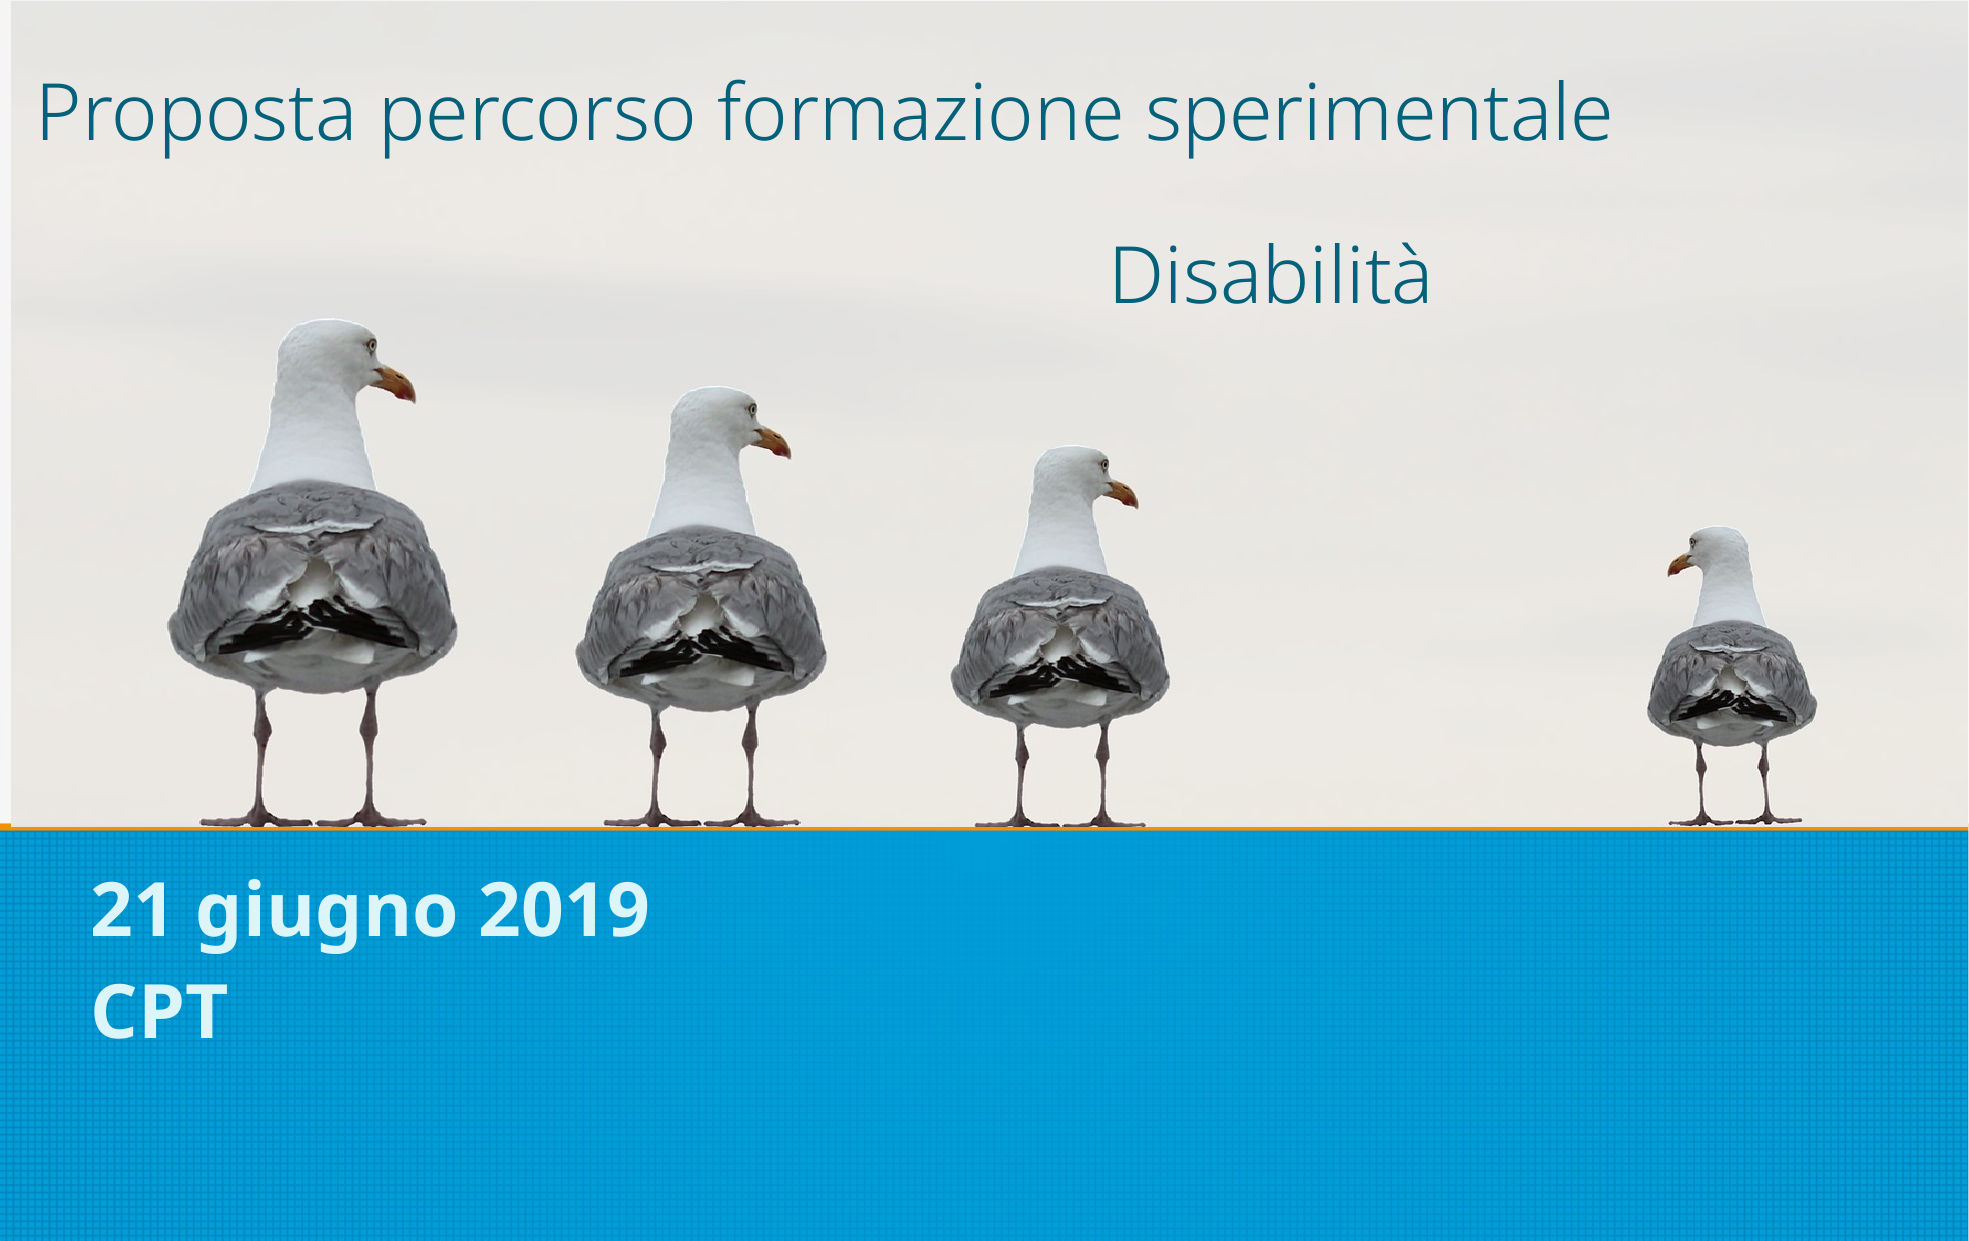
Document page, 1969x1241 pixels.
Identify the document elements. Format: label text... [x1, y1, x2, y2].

title Proposta percorso formazione sperimentale Disabilità [35, 49, 1808, 343]
subtitle 21 giugno 2019 CPT [90, 855, 1861, 1111]
picture [0, 0, 1969, 830]
